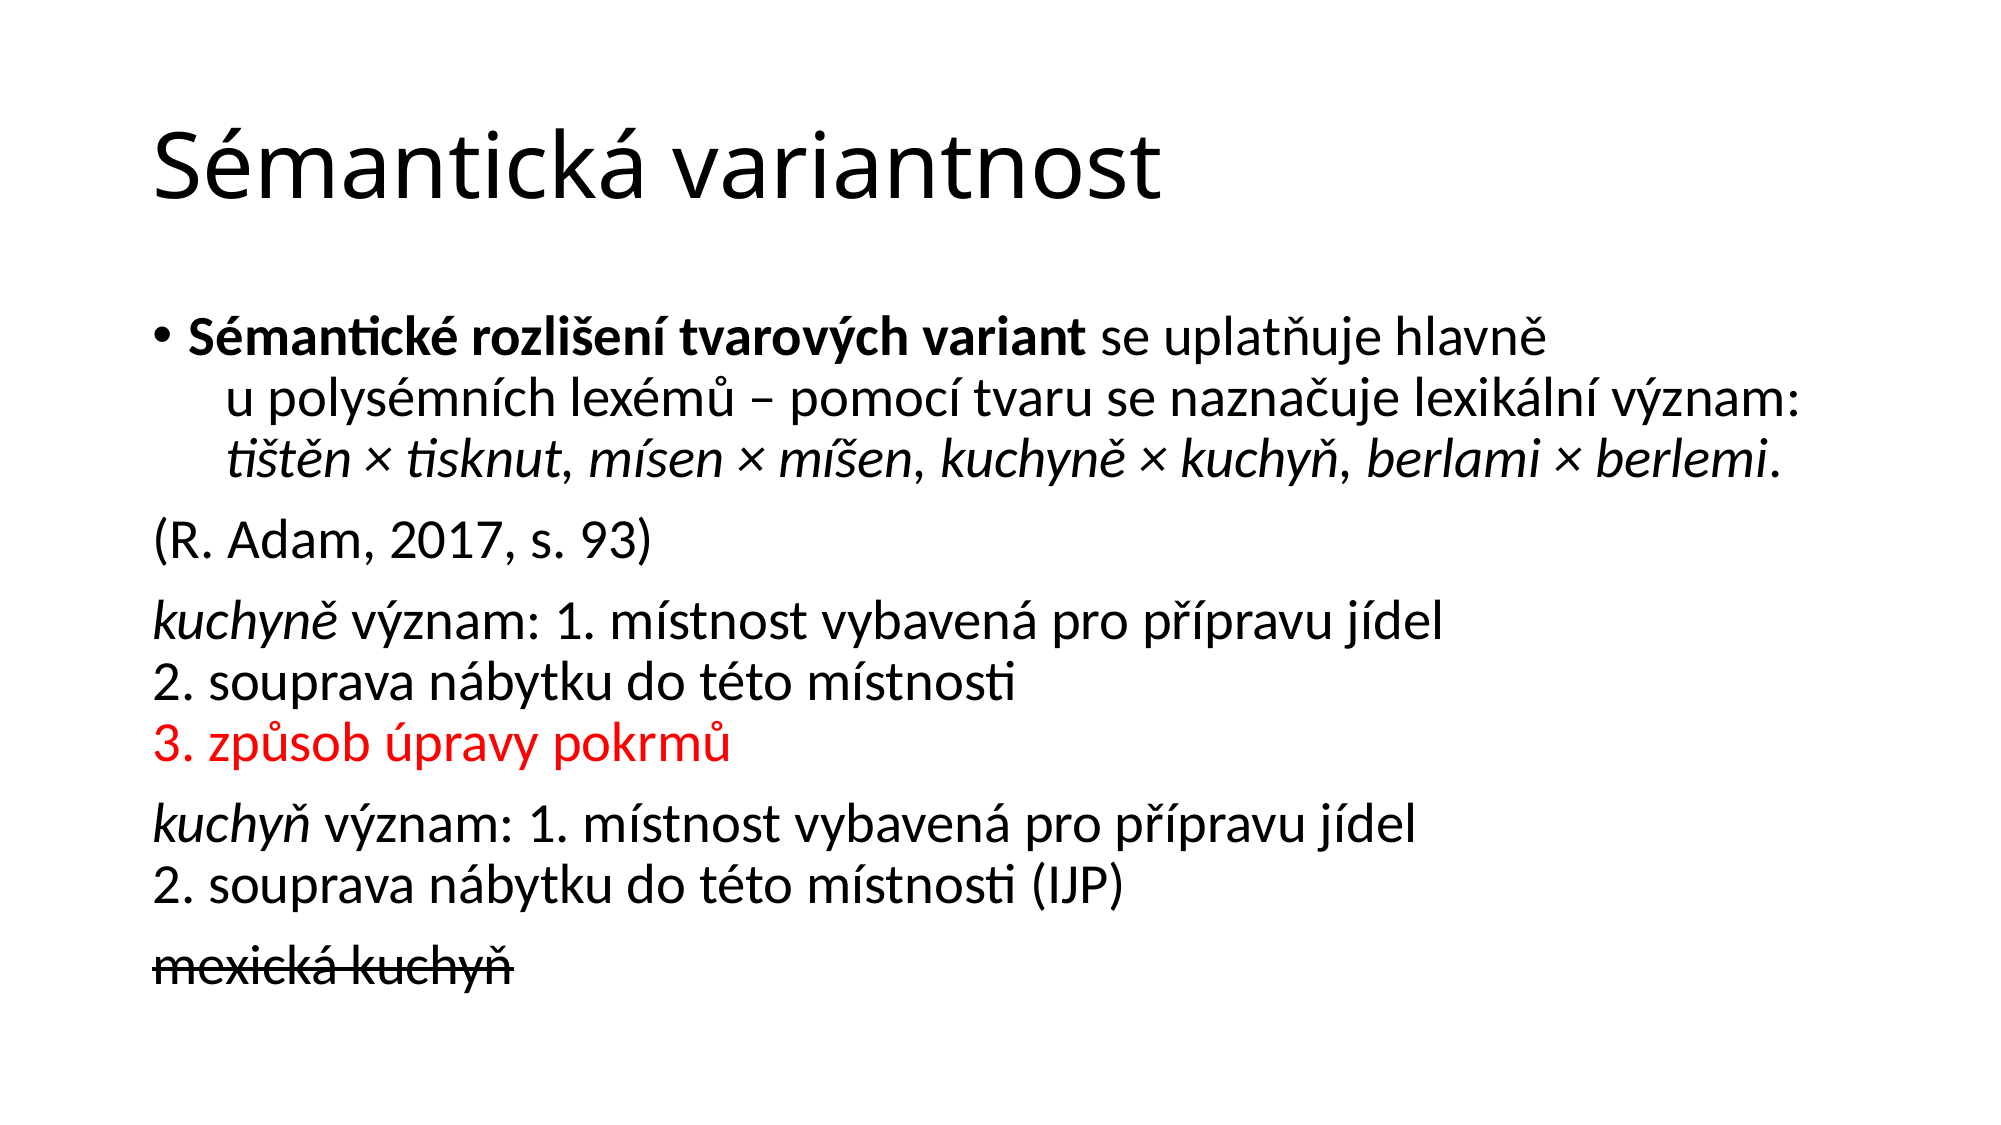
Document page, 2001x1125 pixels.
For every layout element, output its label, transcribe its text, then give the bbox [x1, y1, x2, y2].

title Sémantická variantnost [137, 59, 1863, 278]
list Sémantické rozlišení tvarových variant se uplatňuje hlavně u polysémních lexémů – pomocí tvaru se naznačuje lexikální význam: tištěn × tisknut, mísen × míšen, kuchyně × kuchyň, berlami × berlemi. (R. Adam, 2017, s. 93) kuchyně význam: 1. místnost vybavená pro přípravu jídel 2. souprava nábytku do této místnosti 3. způsob úpravy pokrmů kuchyň význam: 1. místnost vybavená pro přípravu jídel 2. souprava nábytku do této místnosti (IJP) mexická kuchyň [137, 299, 1863, 1014]
